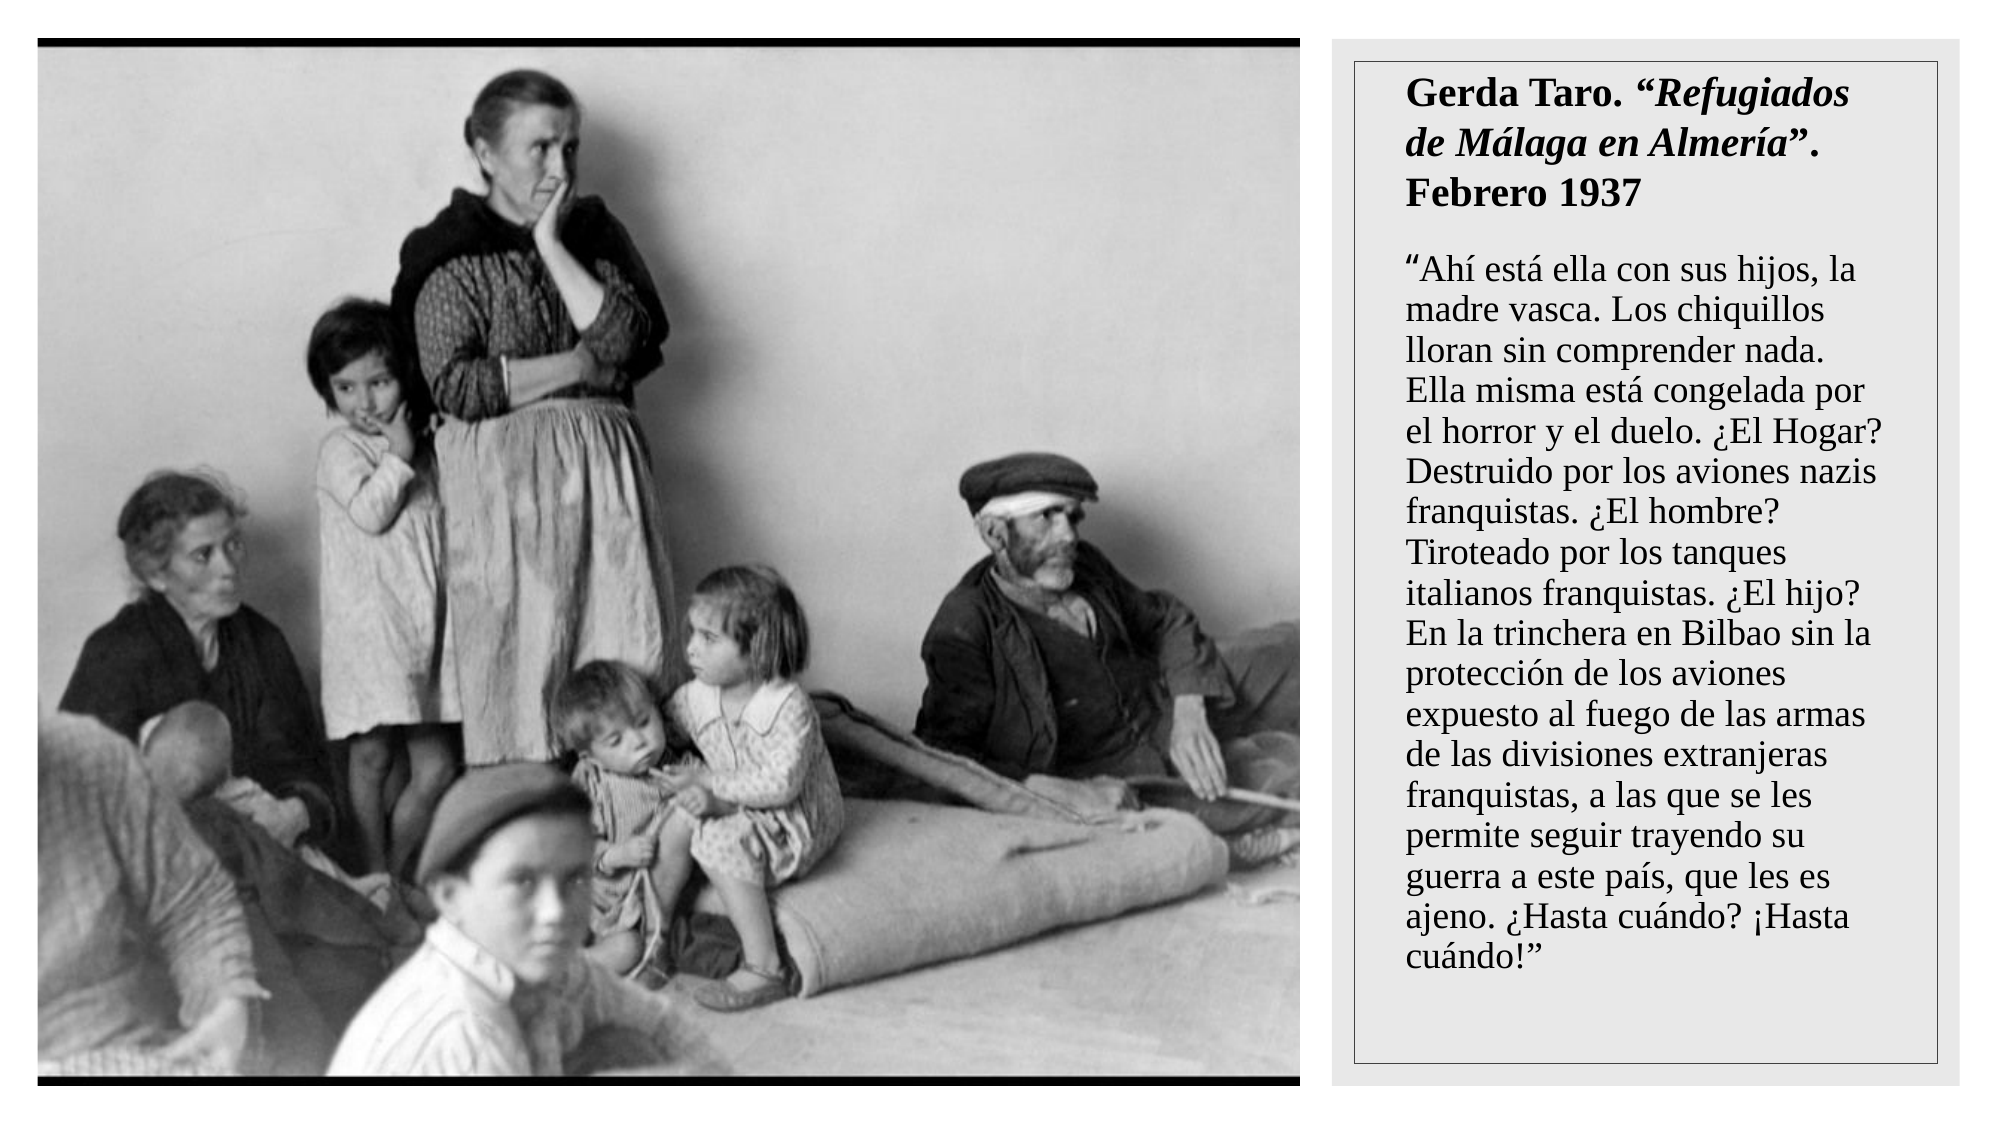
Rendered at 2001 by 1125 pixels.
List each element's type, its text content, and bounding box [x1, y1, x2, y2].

list “Ahí está ella con sus hijos, la madre vasca. Los chiquillos lloran sin comprender nada. Ella misma está congelada por el horror y el duelo. ¿El Hogar? Destruido por los aviones nazis franquistas. ¿El hombre? Tiroteado por los tanques italianos franquistas. ¿El hijo? En la trinchera en Bilbao sin la protección de los aviones expuesto al fuego de las armas de las divisiones extranjeras franquistas, a las que se les permite seguir trayendo su guerra a este país, que les es ajeno. ¿Hasta cuándo? ¡Hasta cuándo!” [1390, 241, 1907, 1051]
picture [37, 38, 1300, 1086]
title Gerda Taro. “Refugiados de Málaga en Almería”. Febrero 1937 [1390, 38, 1907, 241]
